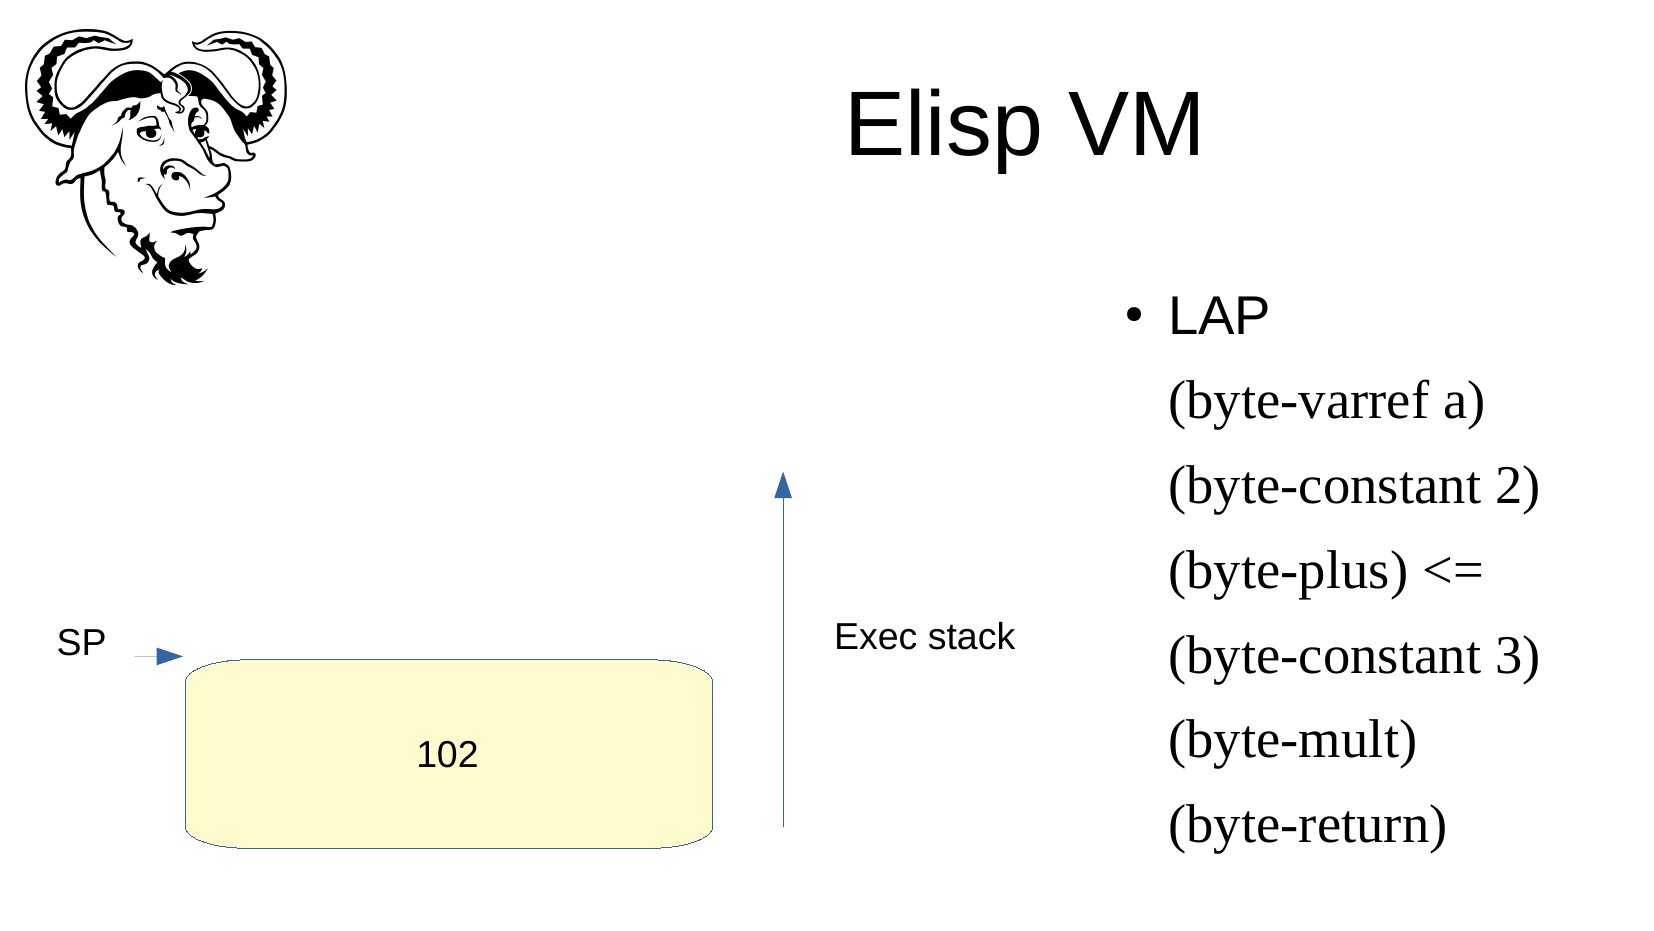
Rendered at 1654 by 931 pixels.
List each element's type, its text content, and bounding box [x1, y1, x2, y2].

list LAP (byte-varref a) (byte-constant 2) (byte-plus) <= (byte-constant 3) (byte-mult) (byte-return) [1110, 285, 1621, 856]
text_box Exec stack [819, 608, 1096, 694]
picture [25, 29, 287, 285]
text_box 102 [185, 659, 713, 849]
title Elisp VM [480, 37, 1571, 211]
text_box SP [41, 613, 135, 700]
